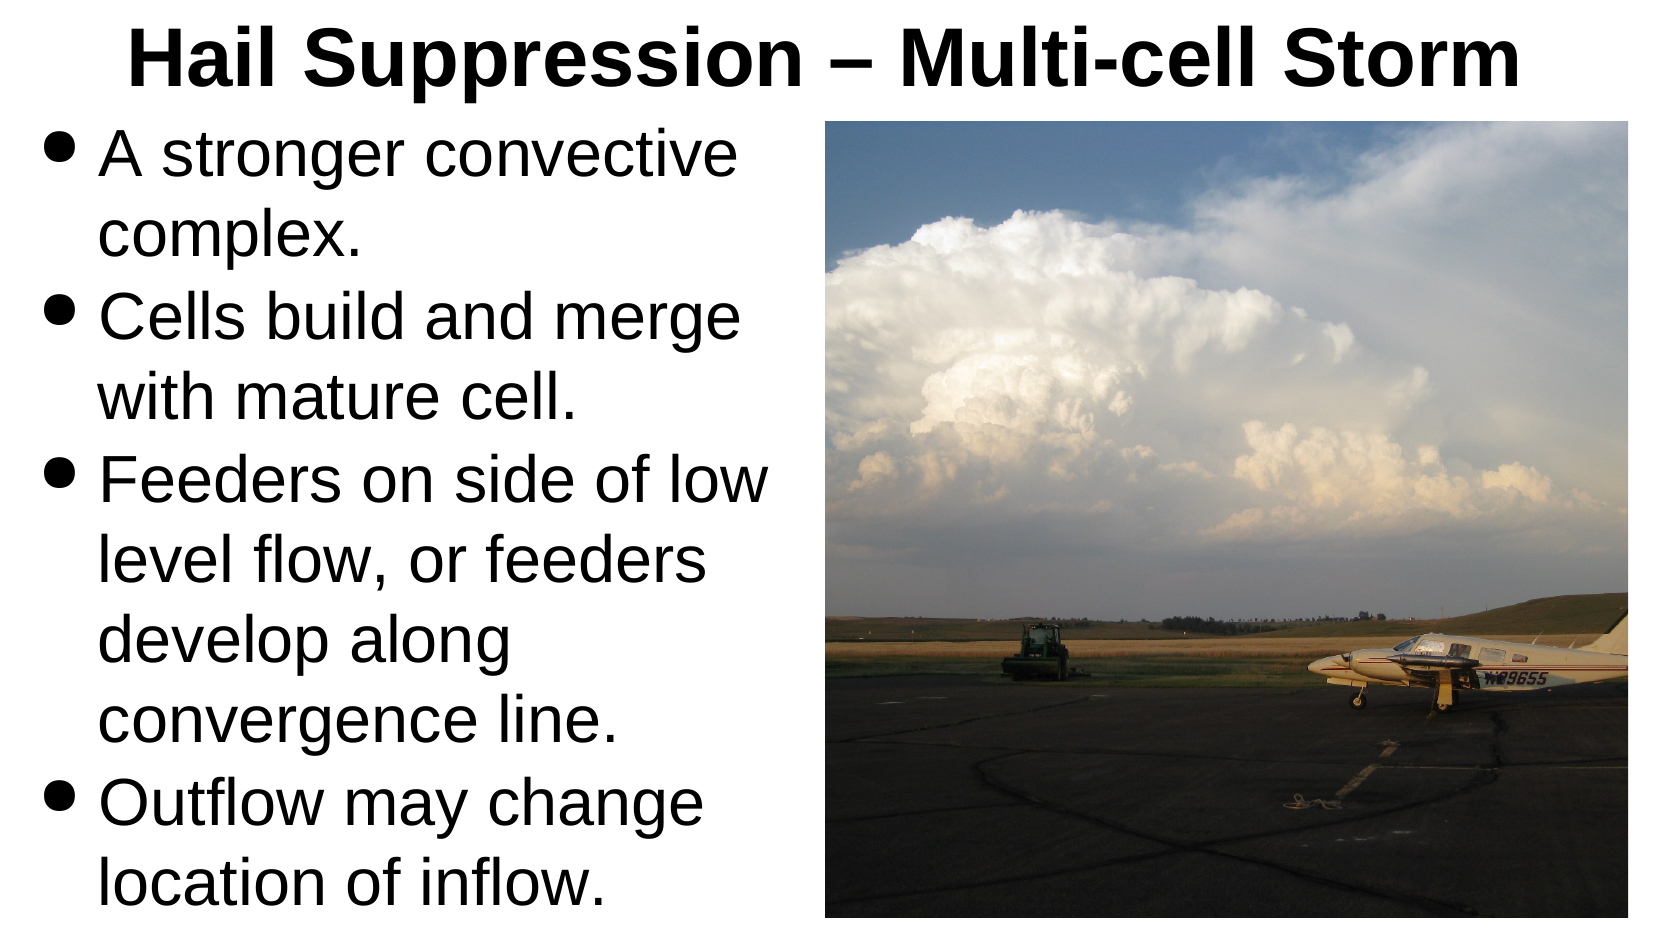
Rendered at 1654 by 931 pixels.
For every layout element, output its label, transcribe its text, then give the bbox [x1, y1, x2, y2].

title Hail Suppression – Multi-cell Storm [0, 0, 1654, 107]
text_box A stronger convective complex. Cells build and merge with mature cell. Feeders on side of low level flow, or feeders develop along convergence line. Outflow may change location of inflow. [11, 102, 837, 927]
picture [825, 121, 1629, 918]
